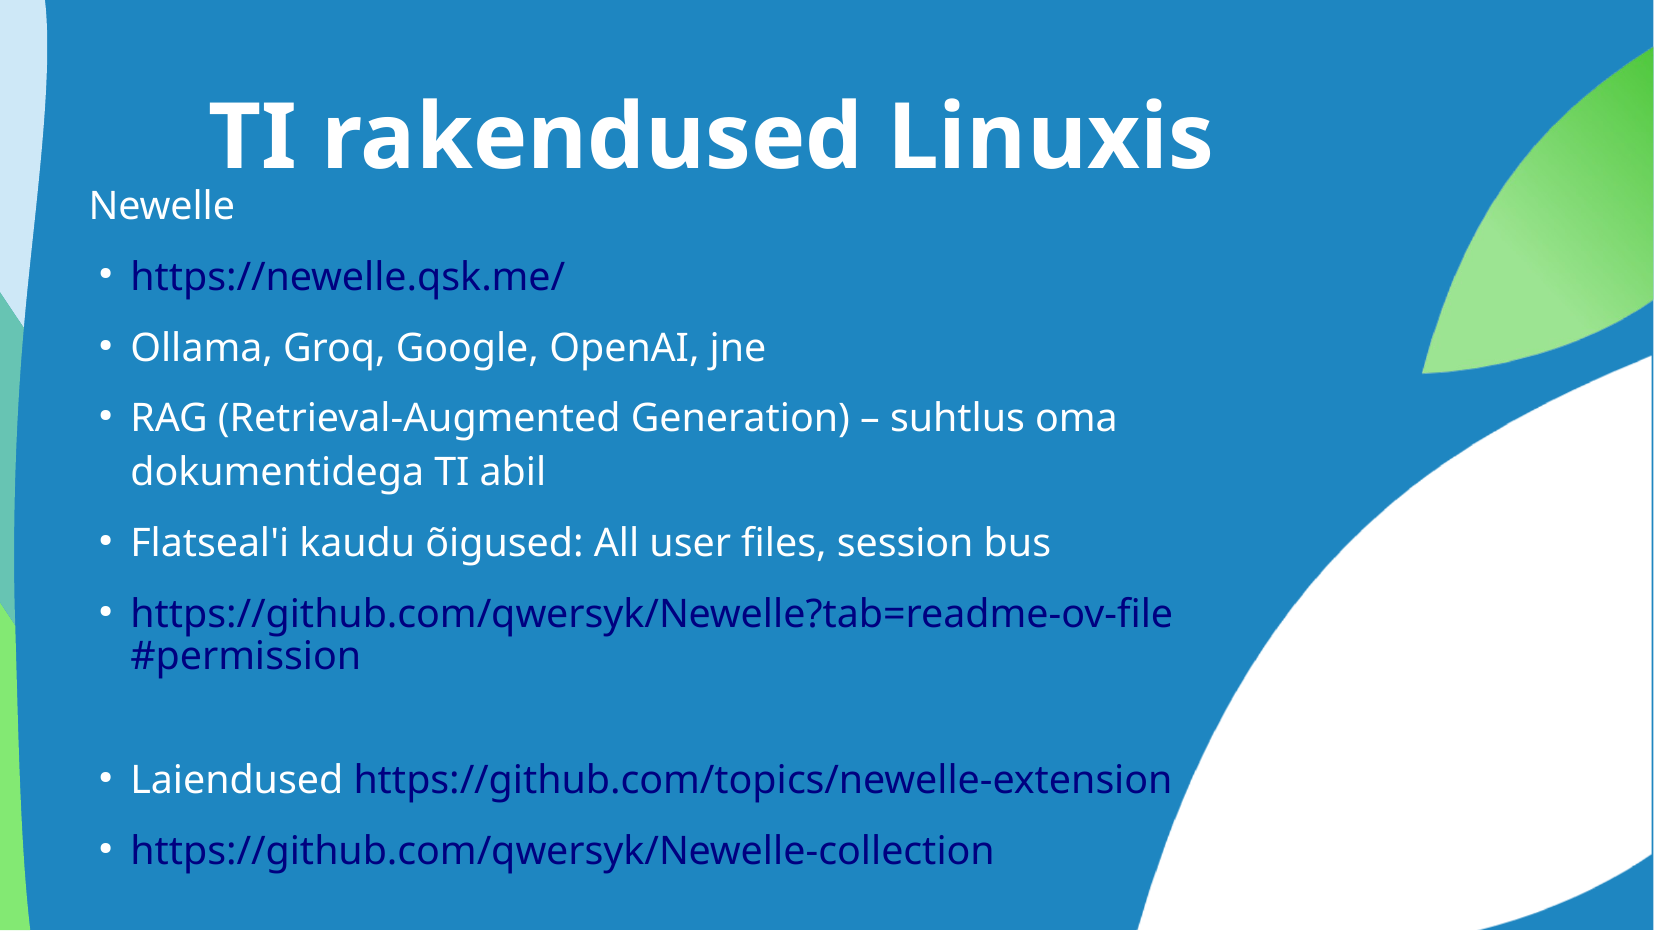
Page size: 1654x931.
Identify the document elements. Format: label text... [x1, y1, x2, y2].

list Newelle https://newelle.qsk.me/ Ollama, Groq, Google, OpenAI, jne RAG (Retrieval-Augmented Generation) – suhtlus oma dokumentidega TI abil Flatseal'i kaudu õigused: All user files, session bus https://github.com/qwersyk/Newelle?tab=readme-ov-file#permission Laiendused https://github.com/topics/newelle-extension https://github.com/qwersyk/Newelle-collection [88, 177, 1182, 857]
picture [1138, 47, 1654, 931]
title TI rakendused Linuxis [88, 59, 1335, 207]
